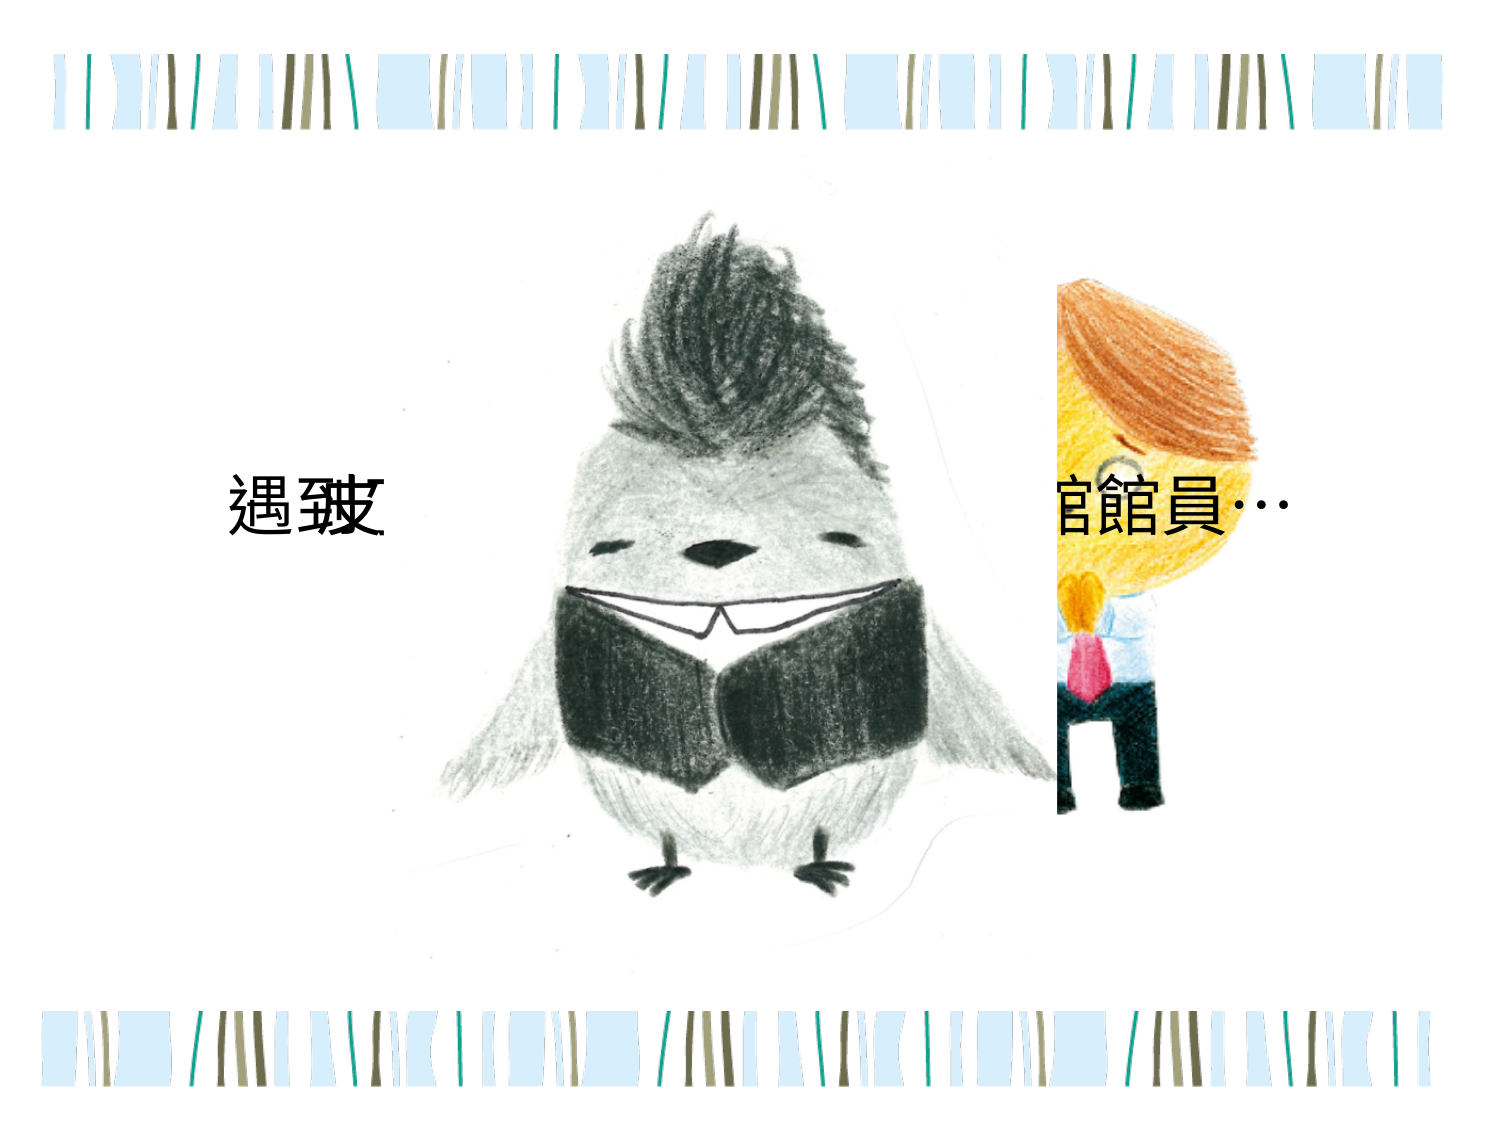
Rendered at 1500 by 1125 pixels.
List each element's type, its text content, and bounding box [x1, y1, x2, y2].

text_box 遇到了一個從沒見過的圖書館館員… [183, 456, 383, 551]
picture [383, 148, 1282, 988]
text_box 遇到了一個從沒見過的圖書館館員… [1058, 456, 1341, 551]
picture [41, 1011, 1431, 1087]
picture [53, 54, 1443, 130]
